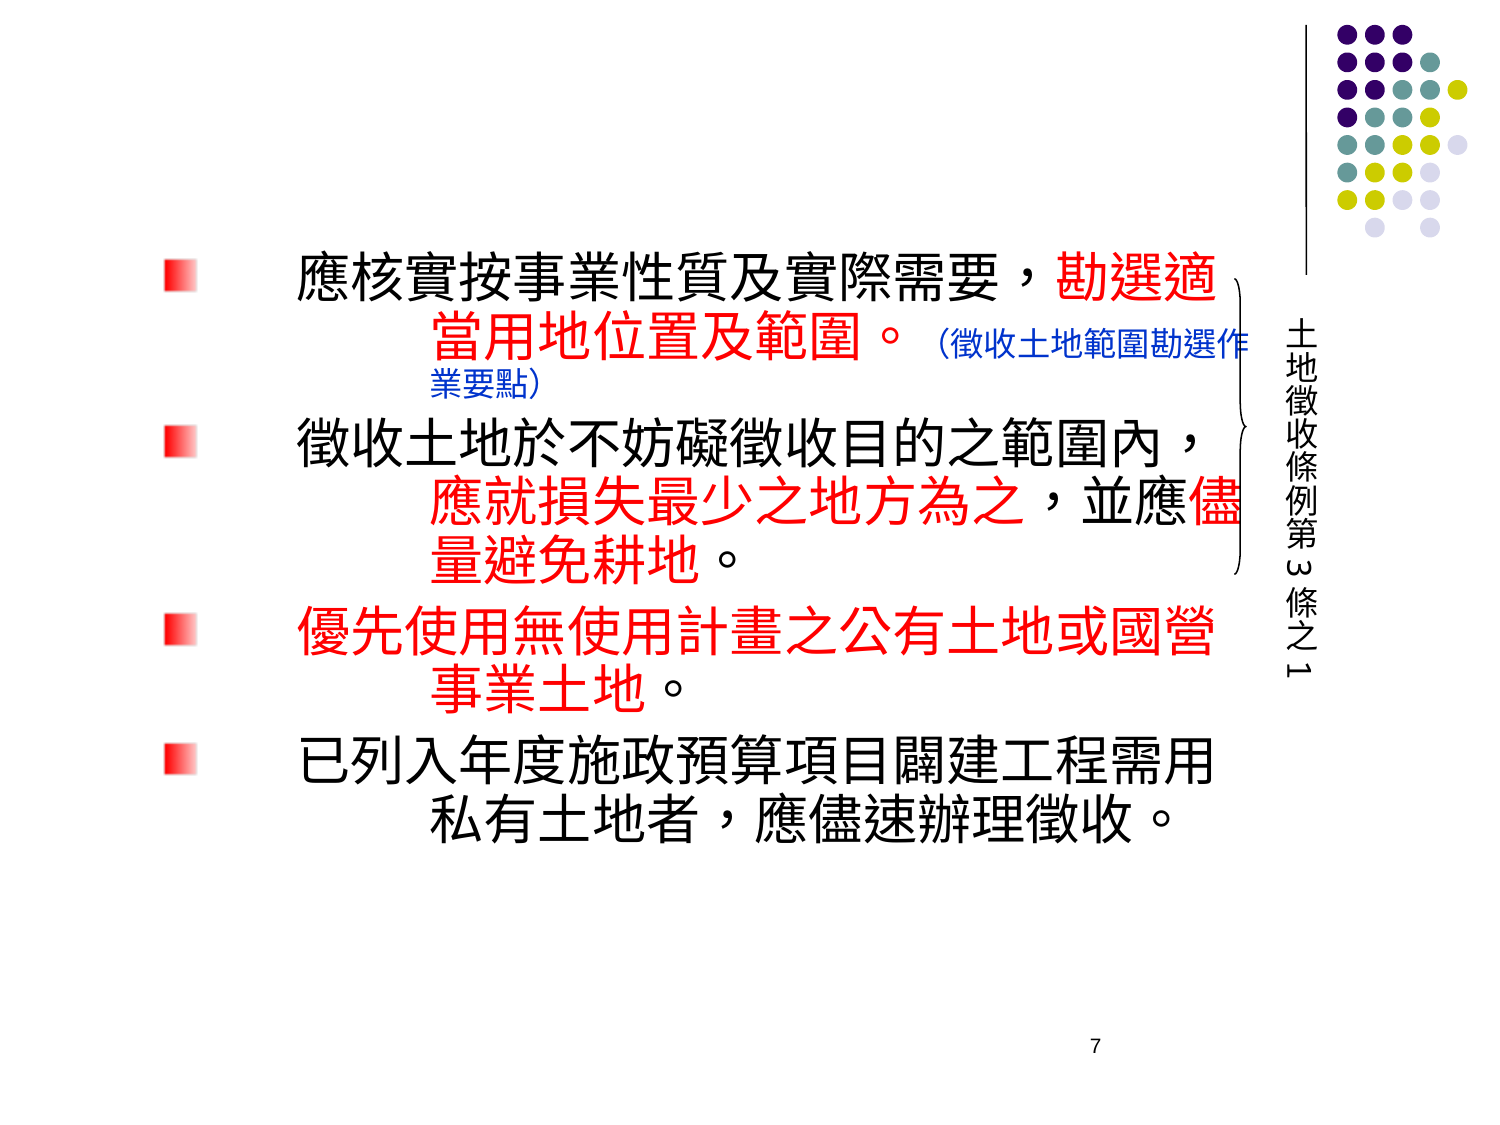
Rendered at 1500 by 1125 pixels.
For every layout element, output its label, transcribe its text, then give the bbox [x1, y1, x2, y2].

text_box [1074, 1025, 1426, 1101]
list 應核實按事業性質及實際需要，勘選適當用地位置及範圍。（徵收土地範圍勘選作業要點） 徵收土地於不妨礙徵收目的之範圍內，應就損失最少之地方為之，並應儘量避免耕地。 優先使用無使用計畫之公有土地或國營事業土地。 已列入年度施政預算項目闢建工程需用私有土地者，應儘速辦理徵收。 [147, 243, 1270, 1059]
text_box 土地徵收條例第3條之1 [1257, 302, 1329, 717]
